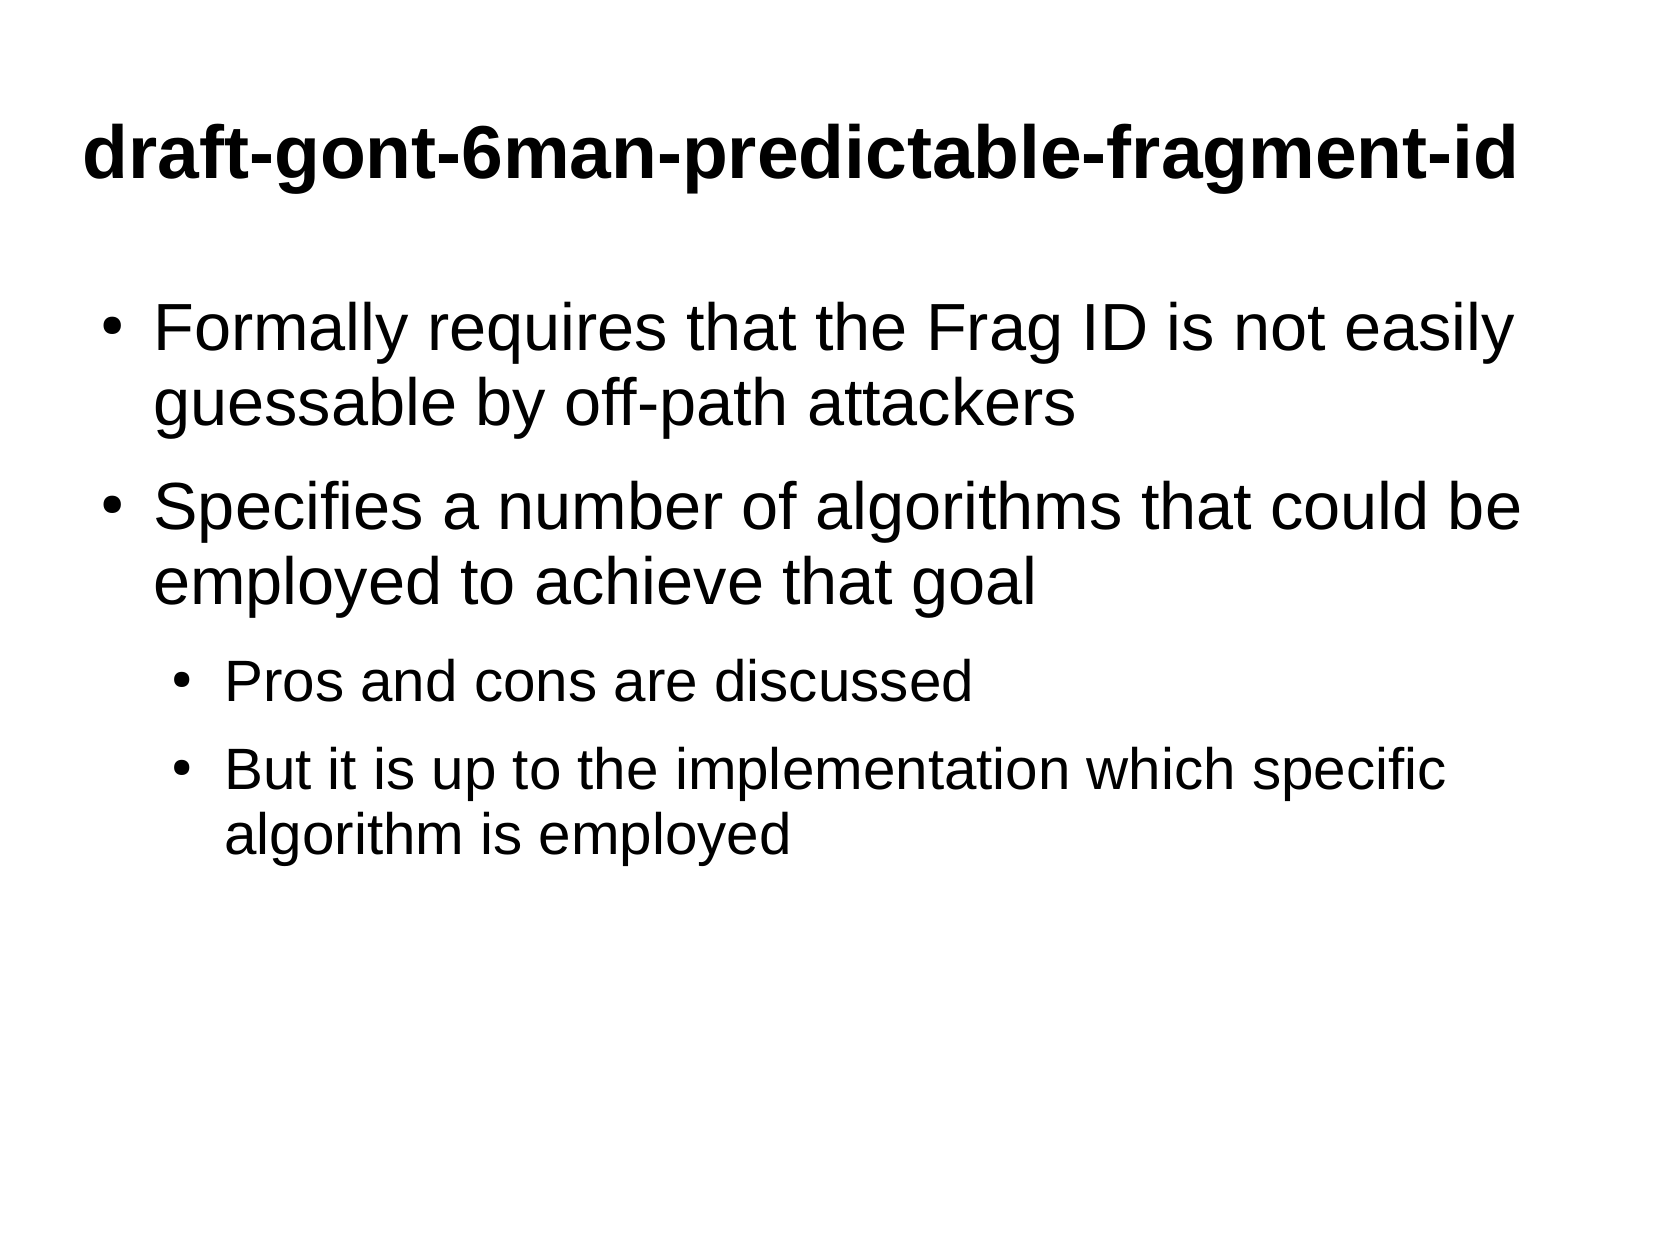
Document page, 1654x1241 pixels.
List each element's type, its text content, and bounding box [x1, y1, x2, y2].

list Formally requires that the Frag ID is not easily guessable by off-path attackers Specifies a number of algorithms that could be employed to achieve that goal Pros and cons are discussed But it is up to the implementation which specific algorithm is employed [82, 290, 1571, 1109]
title draft-gont-6man-predictable-fragment-id [82, 49, 1571, 257]
